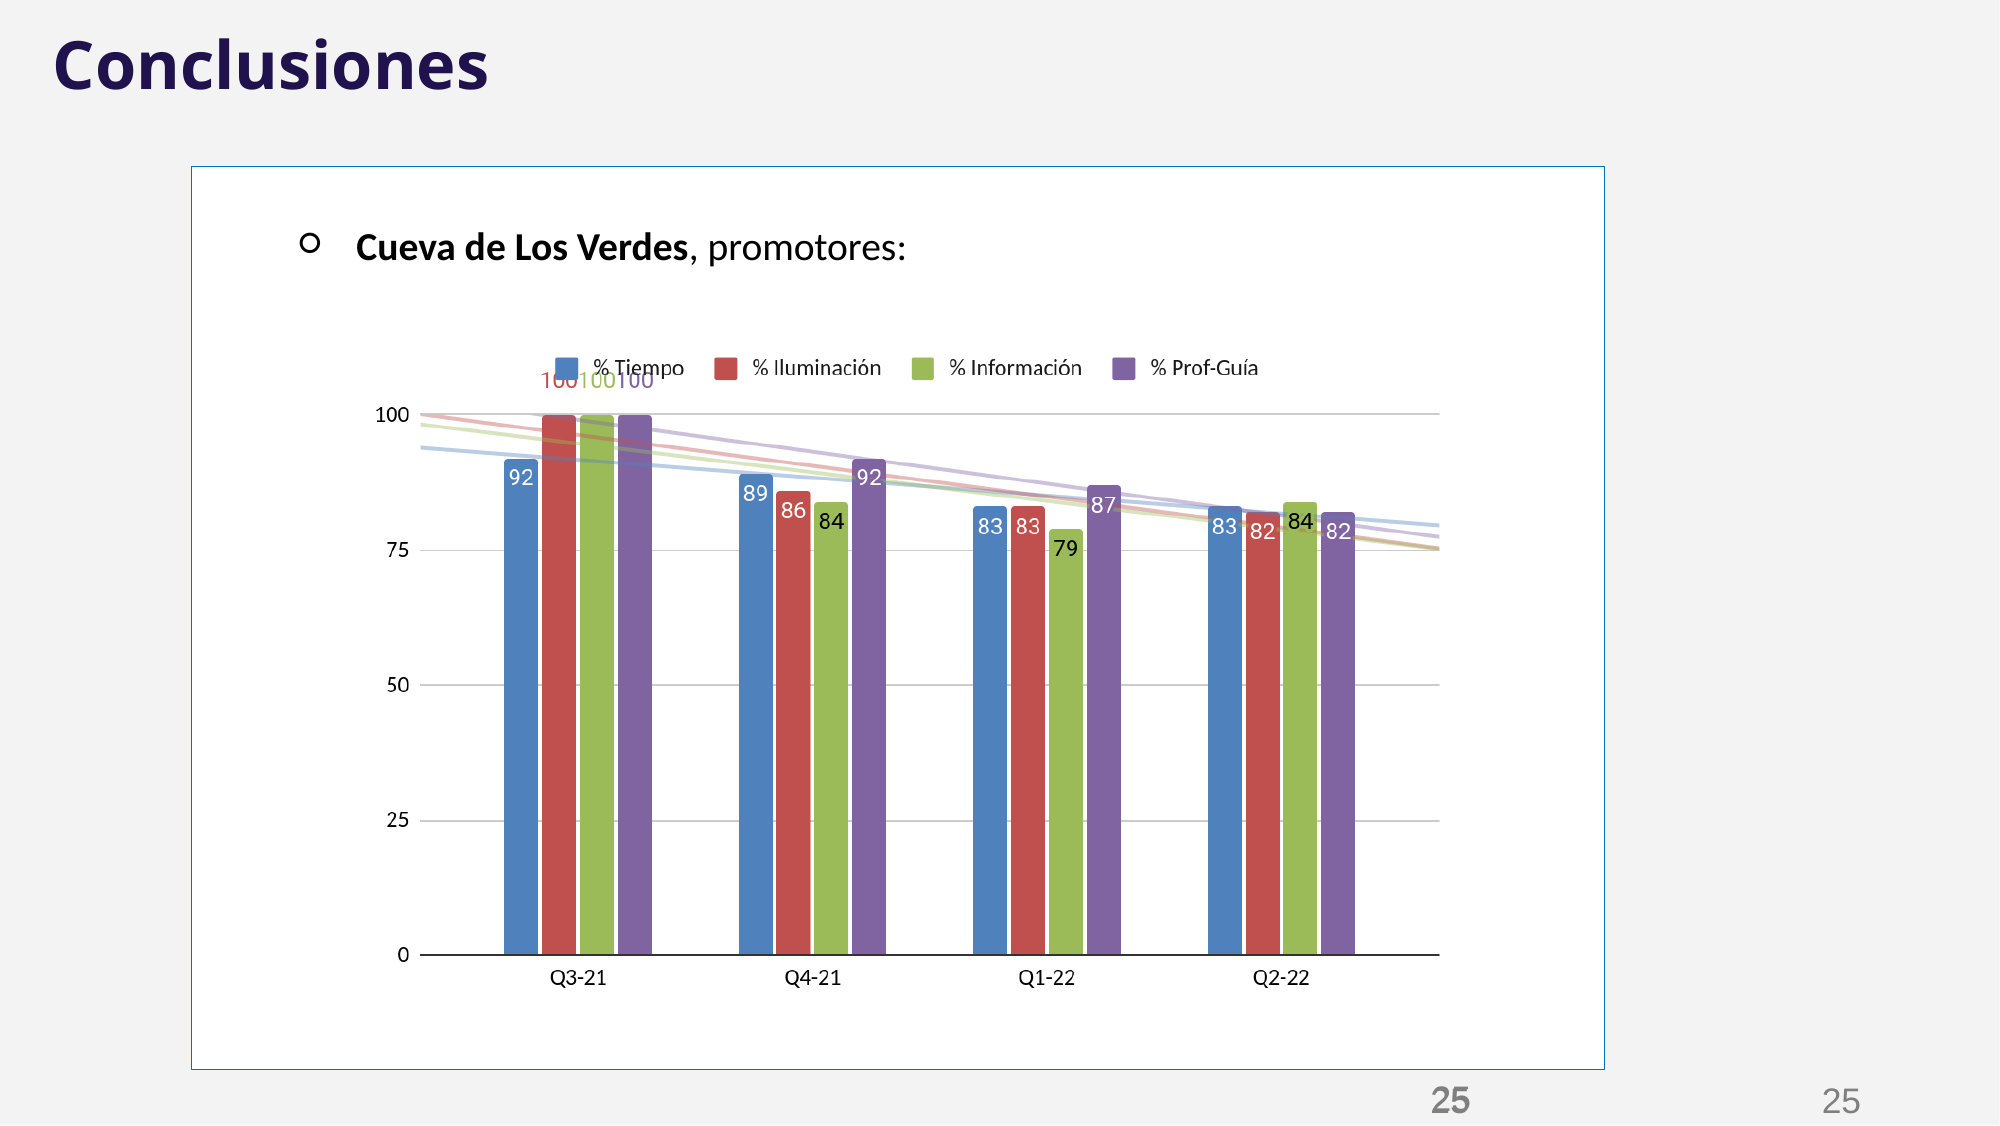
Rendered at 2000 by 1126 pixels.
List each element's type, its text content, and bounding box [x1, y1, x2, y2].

picture [339, 322, 1474, 1024]
text_box <number> [1412, 1069, 1880, 1126]
text_box Conclusiones [52, 0, 1945, 126]
text_box Cueva de Los Verdes, promotores: [191, 166, 1605, 1070]
